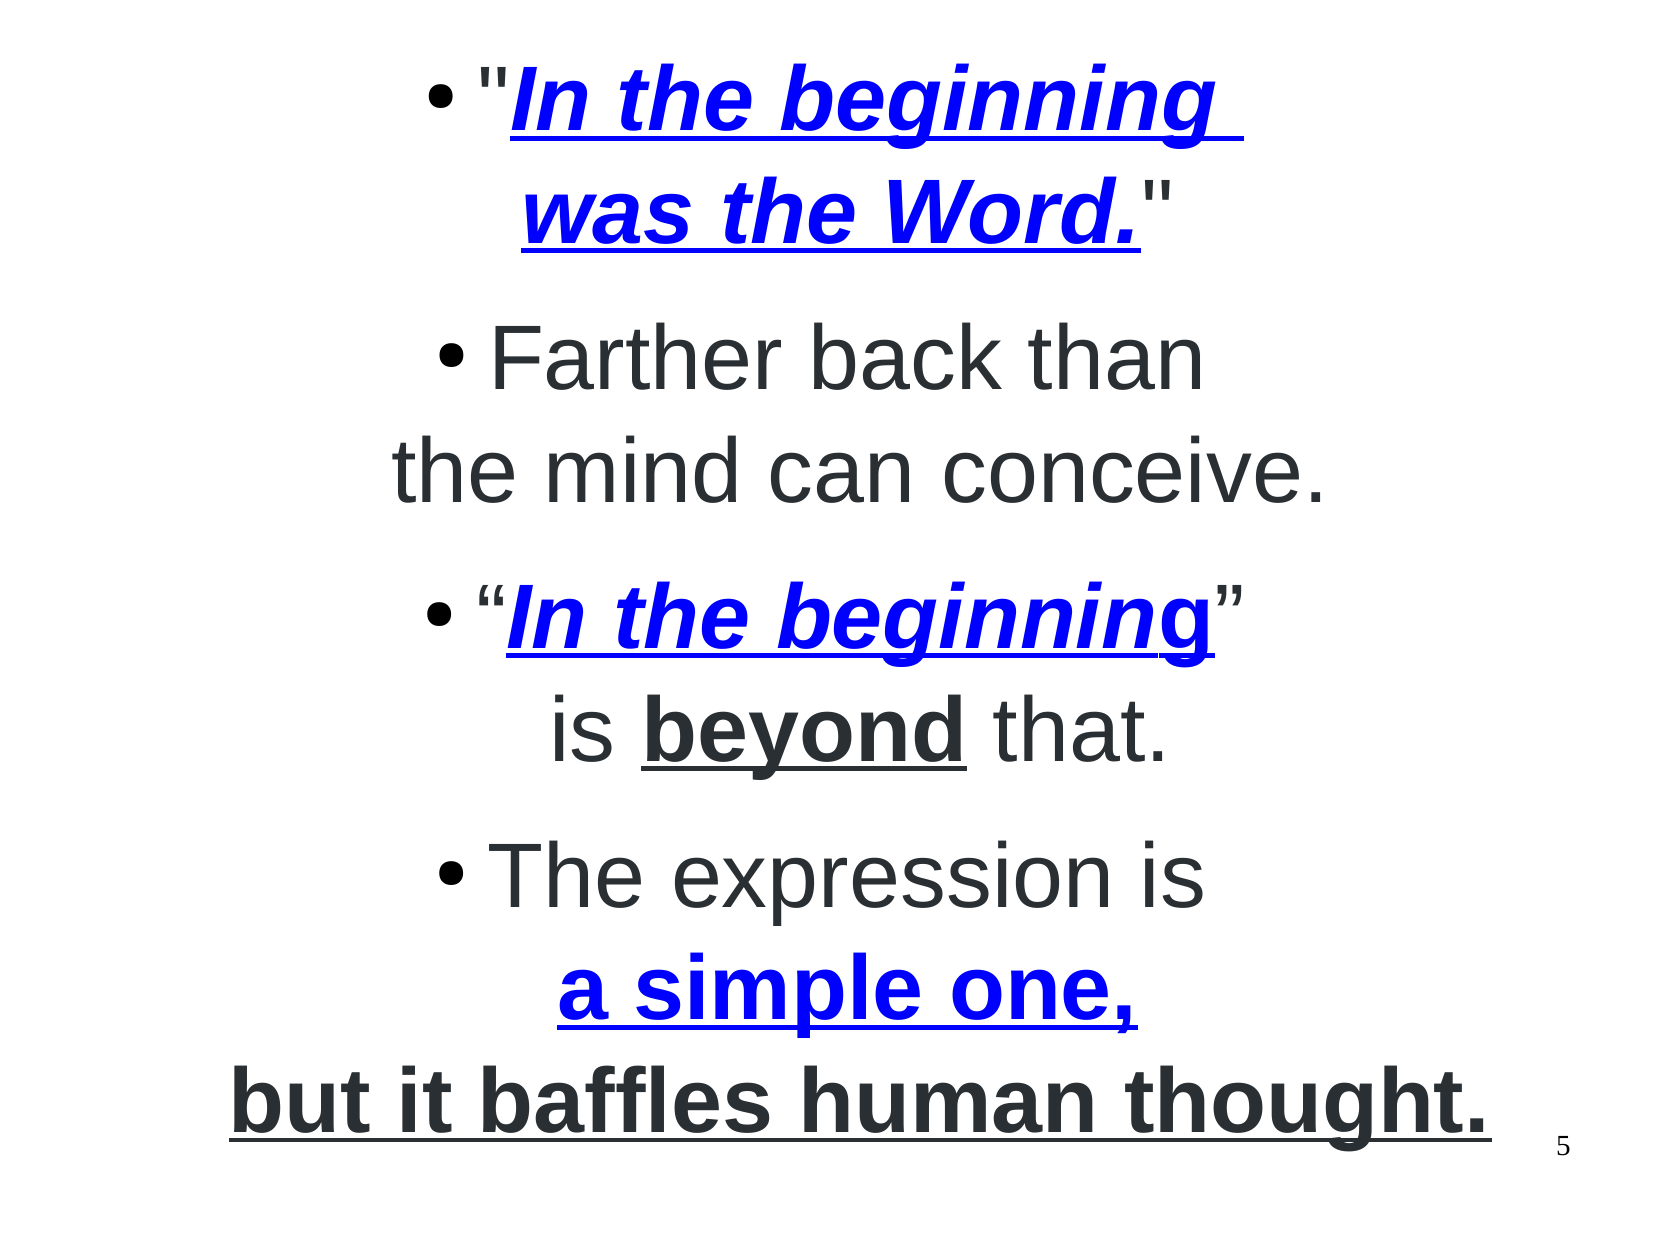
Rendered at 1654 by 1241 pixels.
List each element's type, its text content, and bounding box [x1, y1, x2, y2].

list "In the beginning was the Word." Farther back than the mind can conceive. “In the beginning” is beyond that. The expression is a simple one, but it baffles human thought. [37, 37, 1613, 1201]
